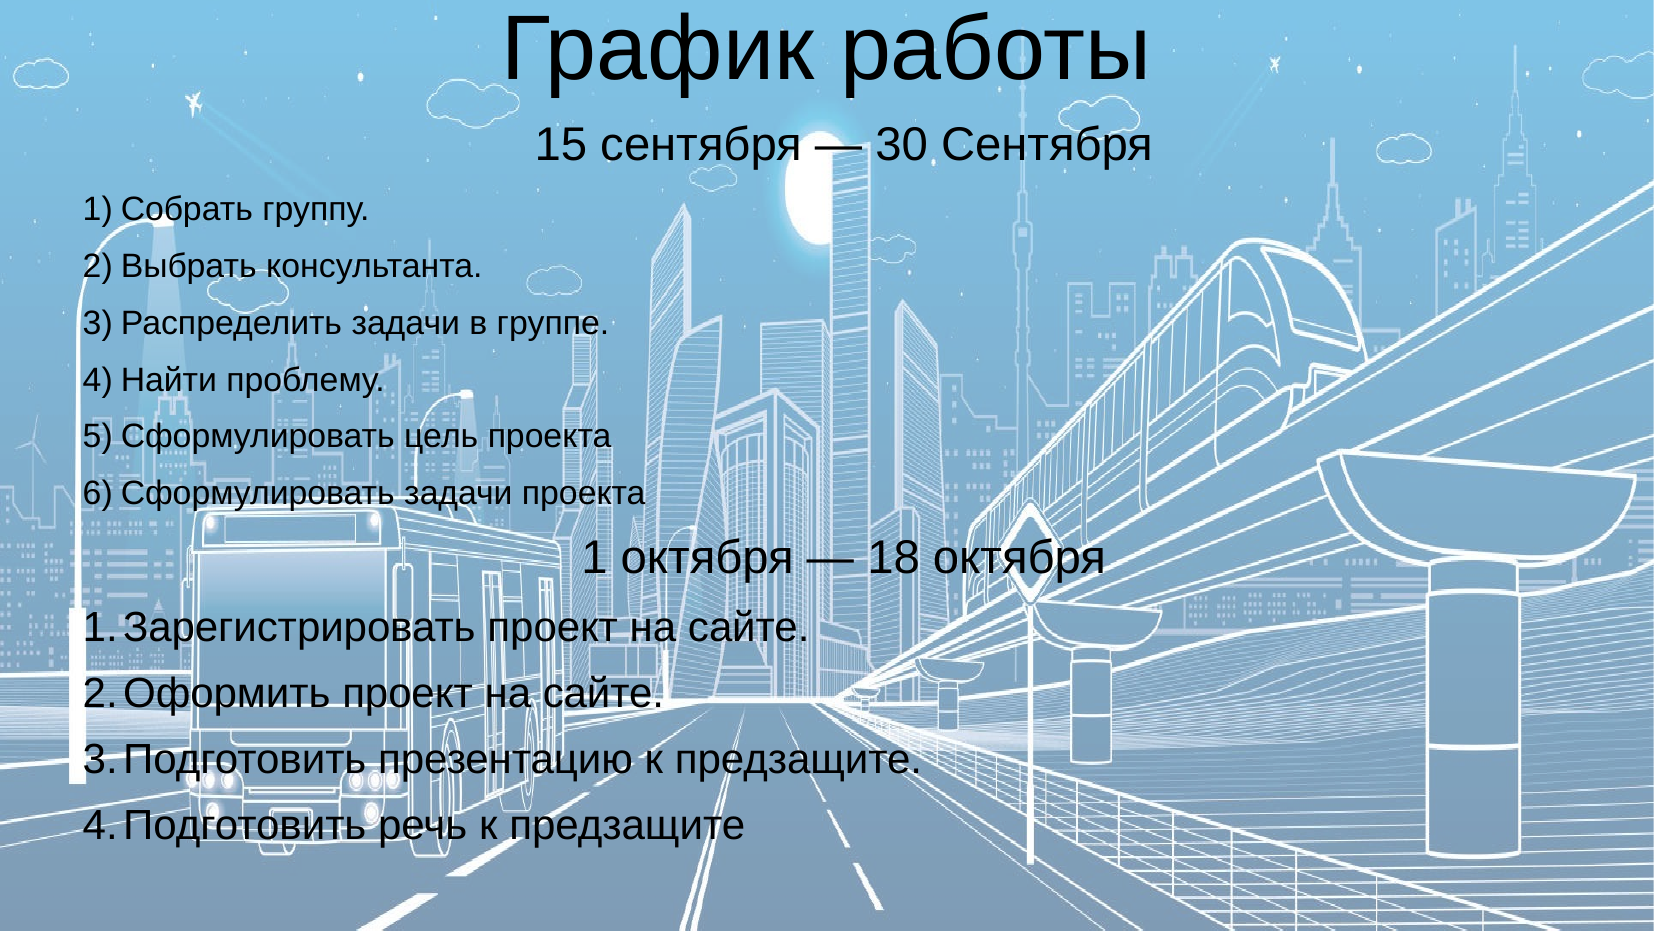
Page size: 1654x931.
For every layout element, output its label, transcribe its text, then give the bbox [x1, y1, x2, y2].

title График работы [82, 0, 1571, 118]
list 15 сентября — 30 Сентября Собрать группу. Выбрать консультанта. Распределить задачи в группе. Найти проблему. Сформулировать цель проекта Сформулировать задачи проекта 1 октября — 18 октября Зарегистрировать проект на сайте. Оформить проект на сайте. Подготовить презентацию к предзащите. Подготовить речь к предзащите [82, 118, 1571, 857]
